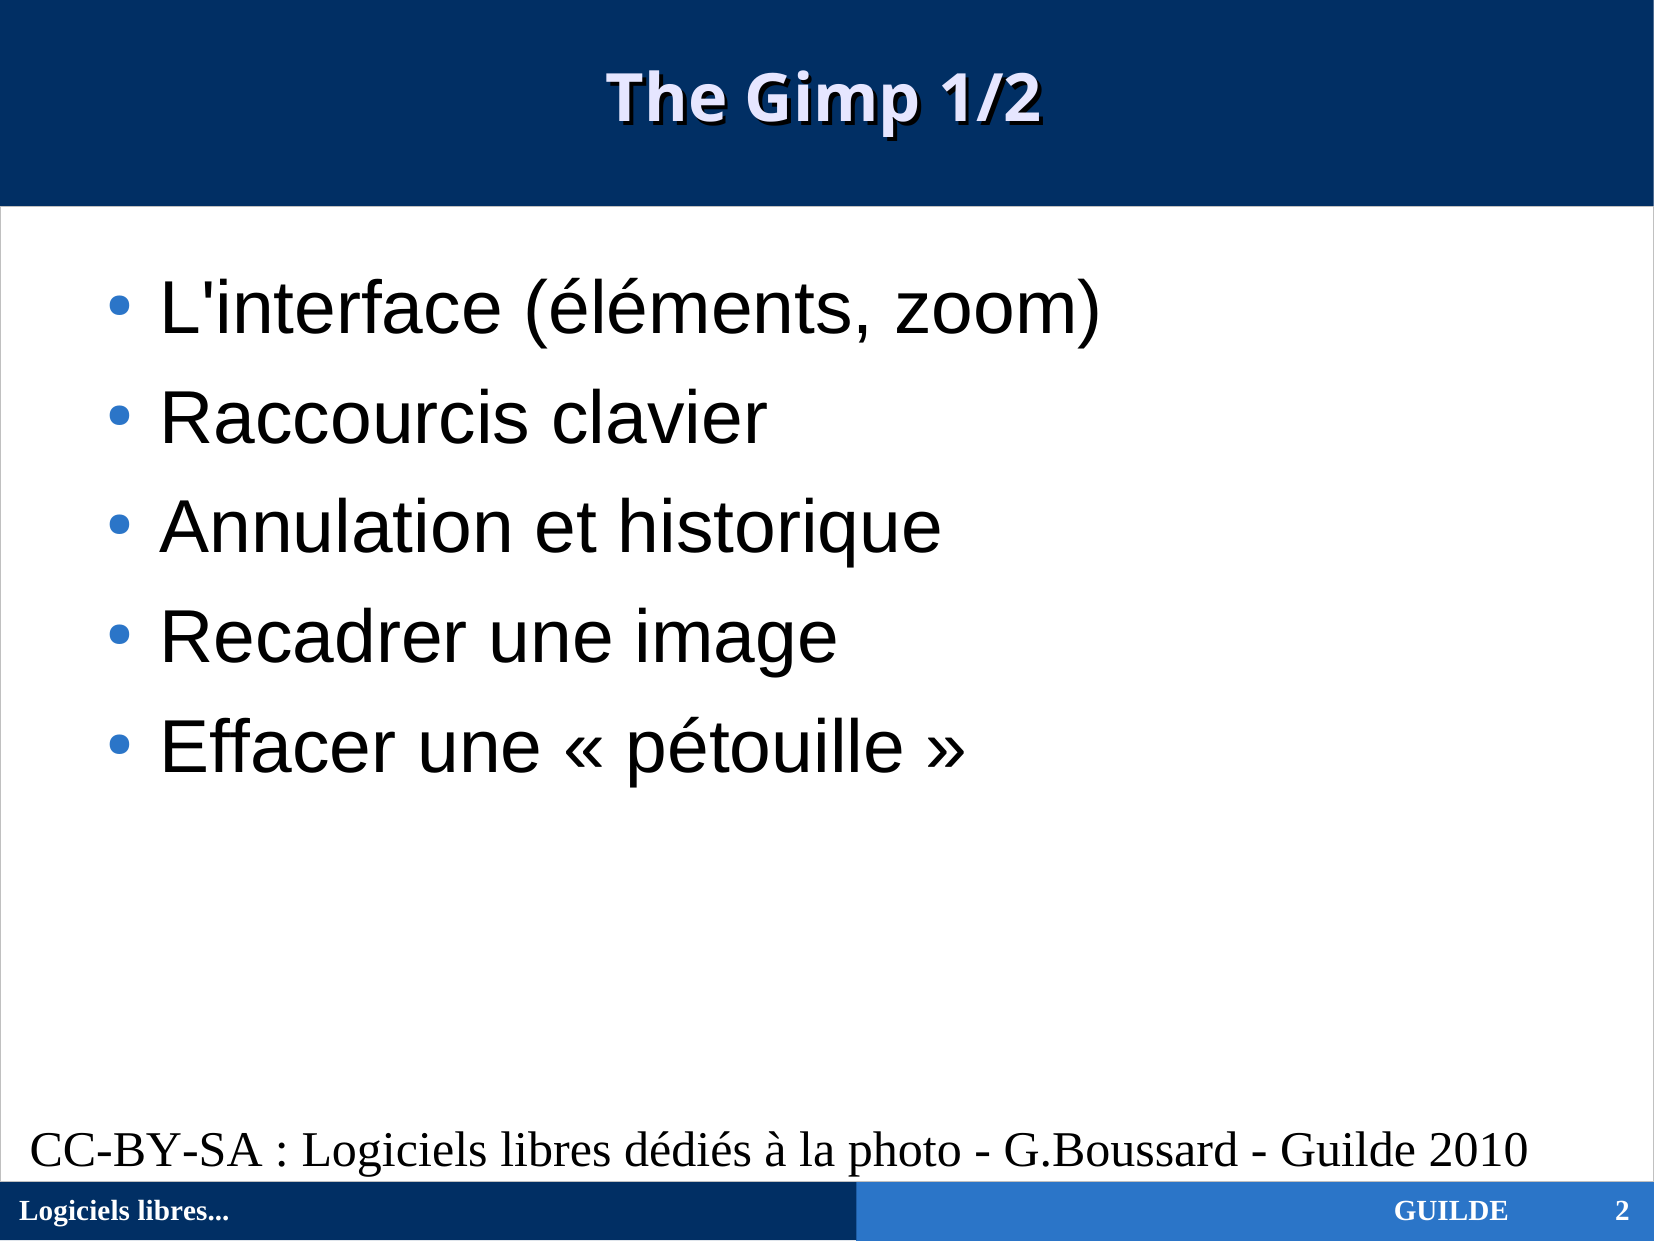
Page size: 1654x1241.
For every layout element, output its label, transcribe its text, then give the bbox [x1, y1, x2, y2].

text_box CC-BY-SA : Logiciels libres dédiés à la photo - G.Boussard - Guilde 2010 [29, 1122, 1625, 1178]
title The Gimp 1/2 [118, 36, 1531, 156]
list L'interface (éléments, zoom) Raccourcis clavier Annulation et historique Recadrer une image Effacer une « pétouille » [88, 265, 1595, 1004]
